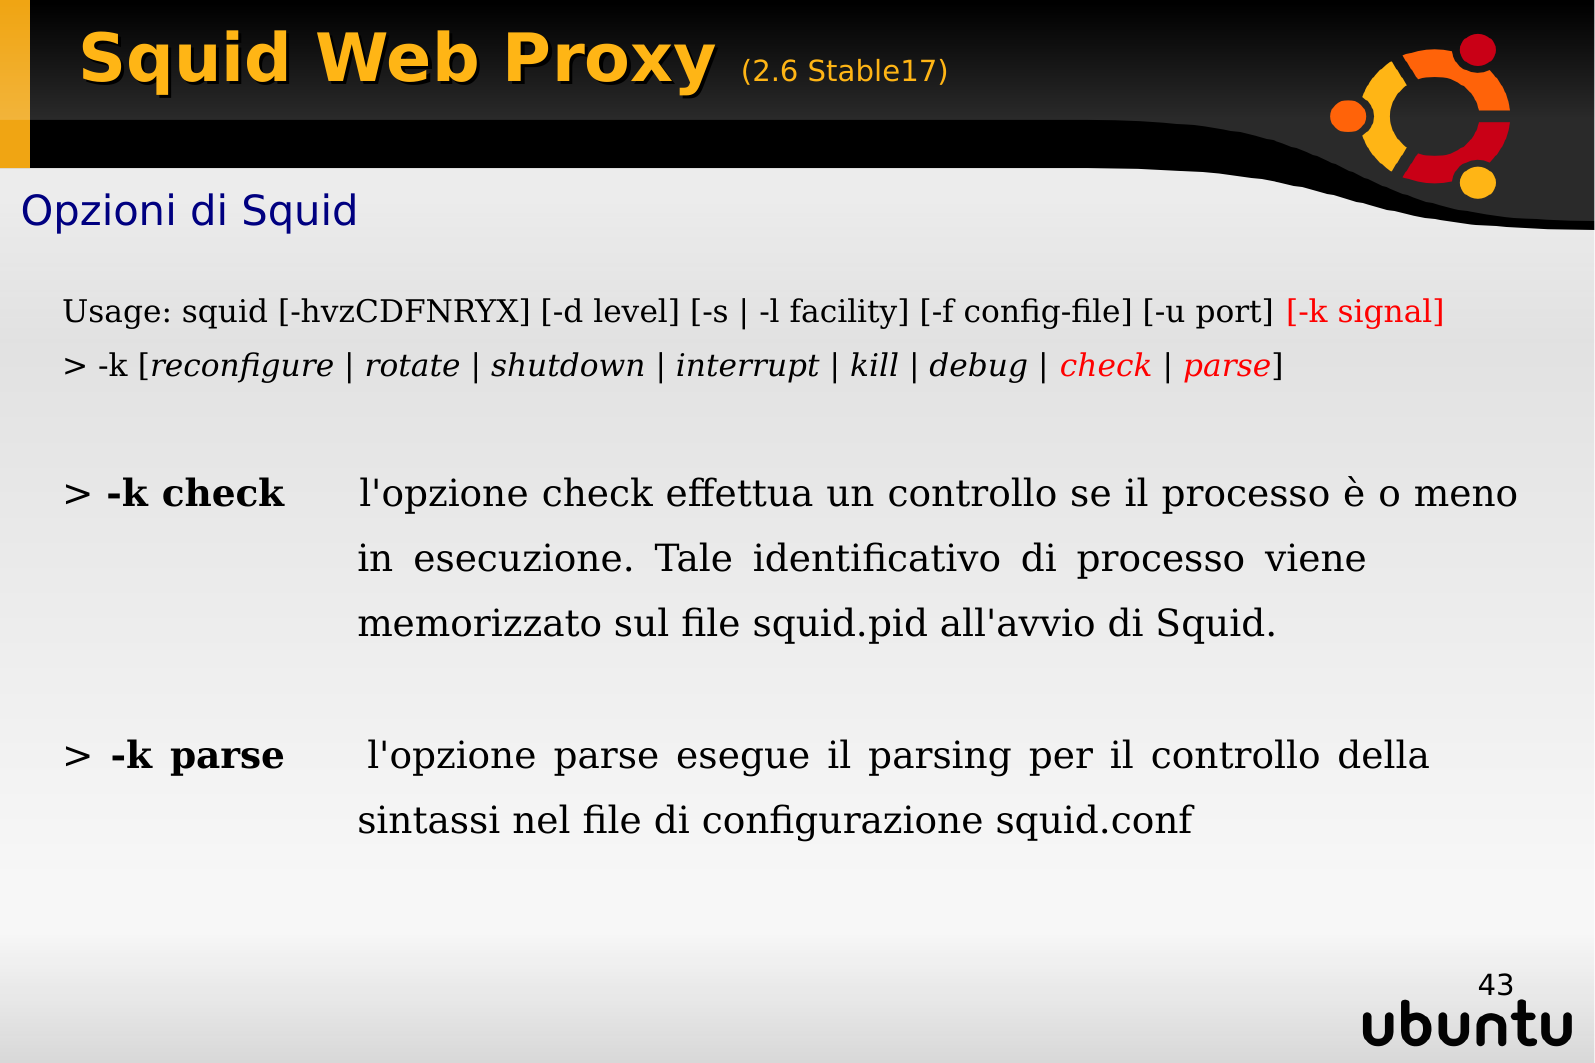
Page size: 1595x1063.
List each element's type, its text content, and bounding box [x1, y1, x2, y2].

picture [0, 0, 1595, 1063]
text_box Opzioni di Squid [17, 178, 1554, 243]
text_box Usage: squid [-hvzCDFNRYX] [-d level] [-s | -l facility] [-f config-file] [-u port] [-k signal] > -k [reconfigure | rotate | shutdown | interrupt | kill | debug | check | parse] > -k check l'opzione check effettua un controllo se il processo è o meno in esecuzione. Tale identificativo di processo viene memorizzato sul file squid.pid all'avvio di Squid. > -k parse l'opzione parse esegue il parsing per il controllo della sintassi nel file di configurazione squid.conf [59, 285, 1536, 1034]
text_box Squid Web Proxy (2.6 Stable17) [23, 11, 1004, 105]
